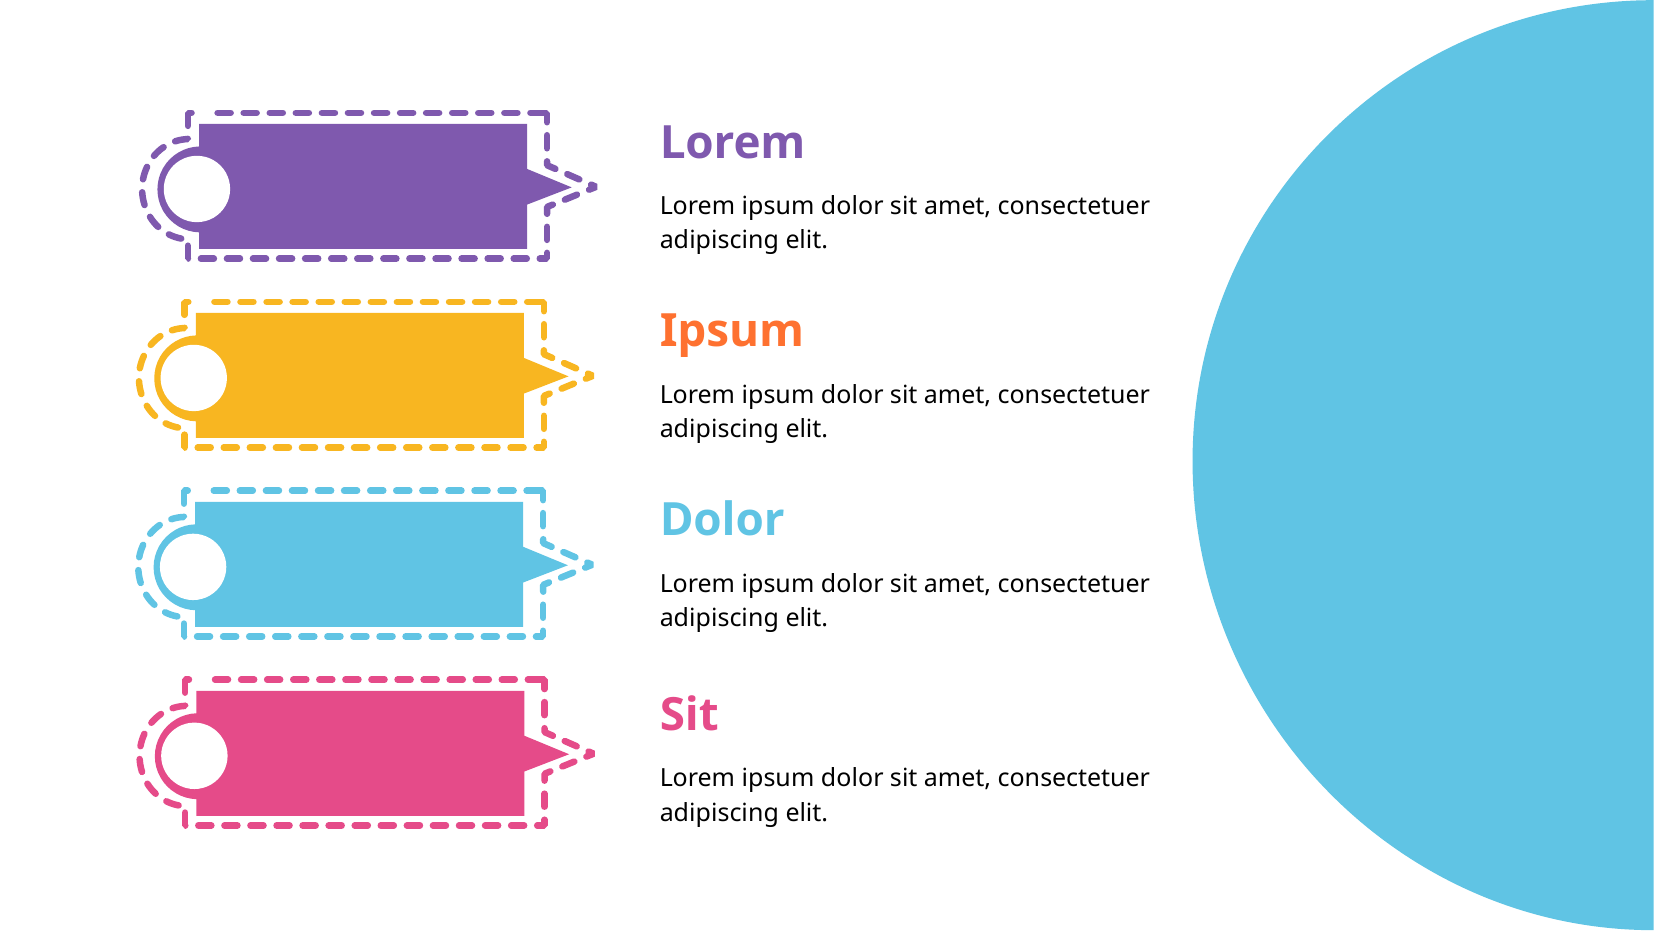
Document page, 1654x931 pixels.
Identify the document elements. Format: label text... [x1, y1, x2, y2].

title Lorem ipsum dolor sit amet, consectetuer adipiscing elit. [659, 187, 1182, 288]
title Sit [659, 661, 1156, 760]
title Dolor [659, 466, 1156, 565]
text_box [157, 123, 572, 249]
title Lorem ipsum dolor sit amet, consectetuer adipiscing elit. [659, 760, 1182, 861]
title Lorem ipsum dolor sit amet, consectetuer adipiscing elit. [659, 565, 1182, 666]
title Lorem [659, 89, 1156, 187]
title Lorem ipsum dolor sit amet, consectetuer adipiscing elit. [659, 376, 1182, 477]
title Ipsum [659, 277, 1156, 376]
text_box [154, 312, 569, 438]
text_box [153, 501, 568, 627]
text_box [154, 690, 570, 816]
